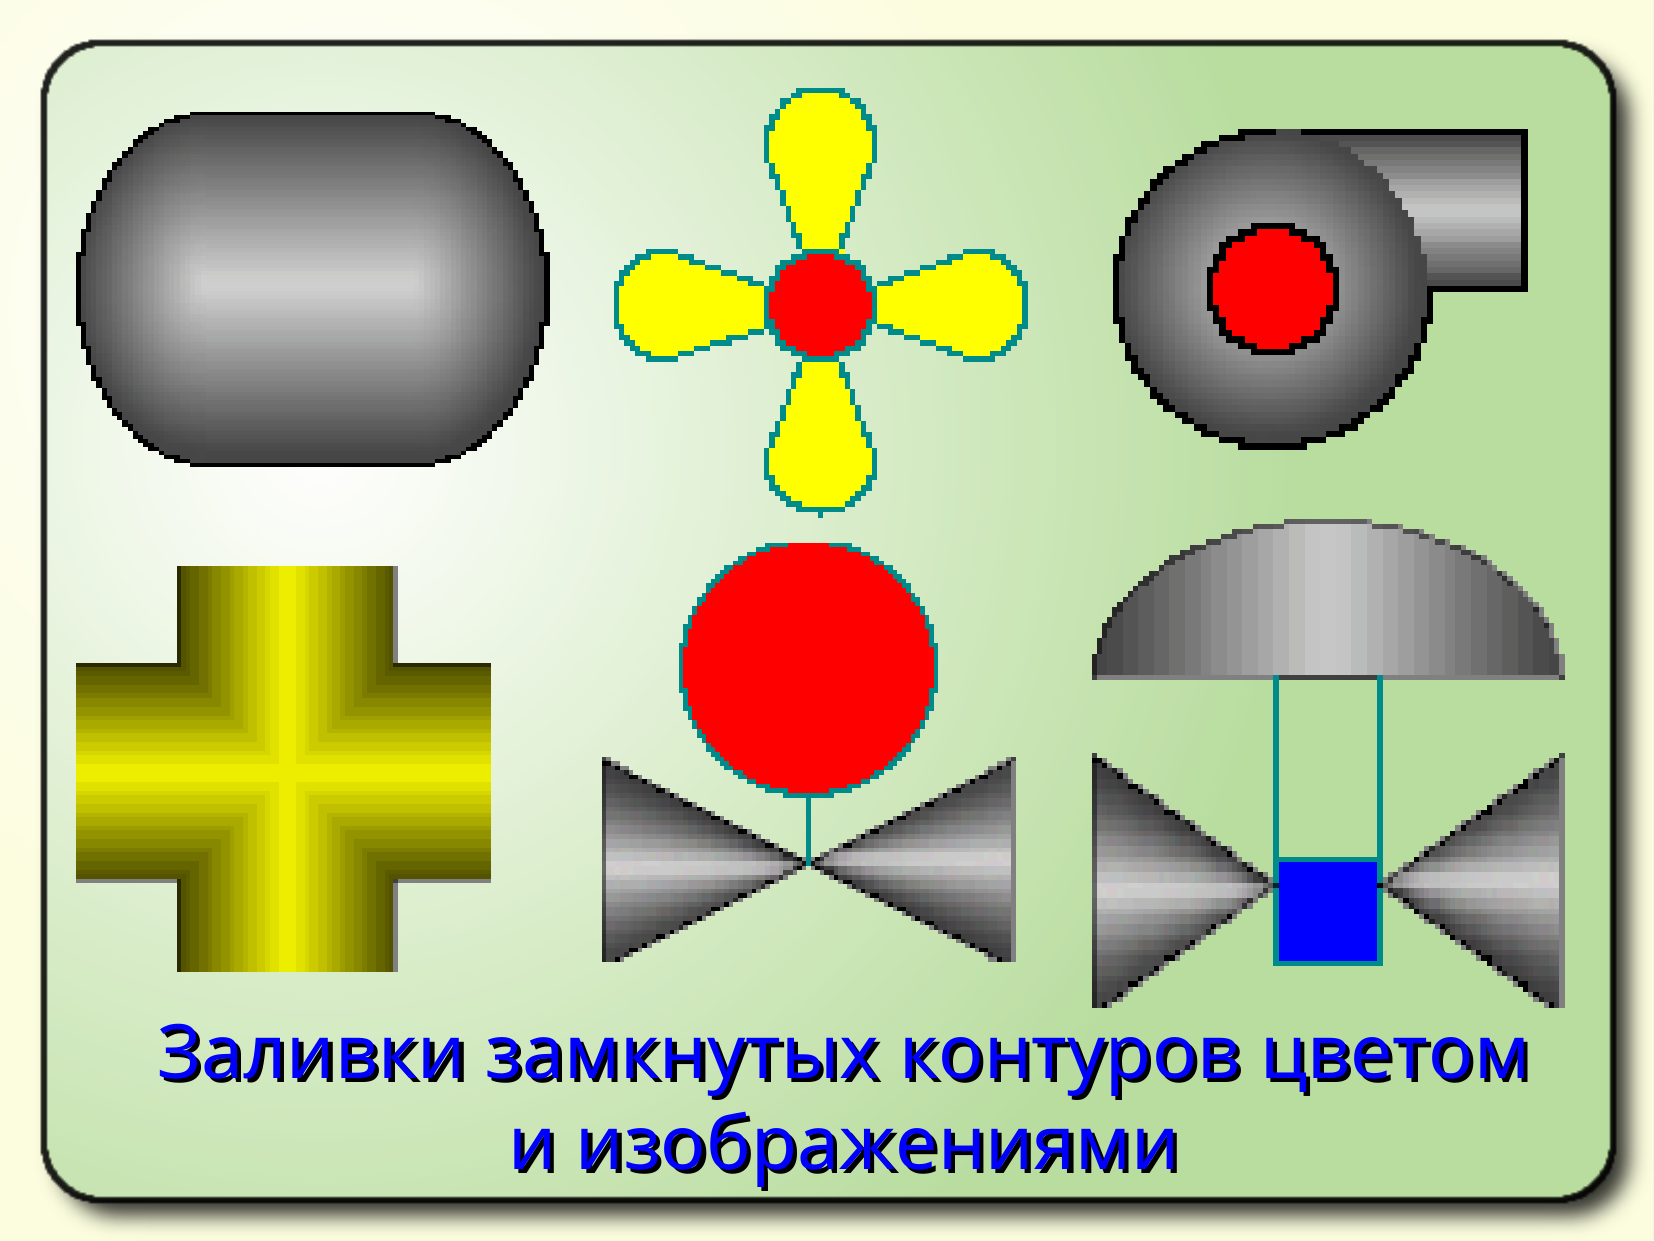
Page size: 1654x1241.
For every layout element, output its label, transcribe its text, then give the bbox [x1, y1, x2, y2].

text_box Заливки замкнутых контуров цветом и изображениями [138, 1002, 1551, 1184]
picture [0, 0, 1654, 1241]
